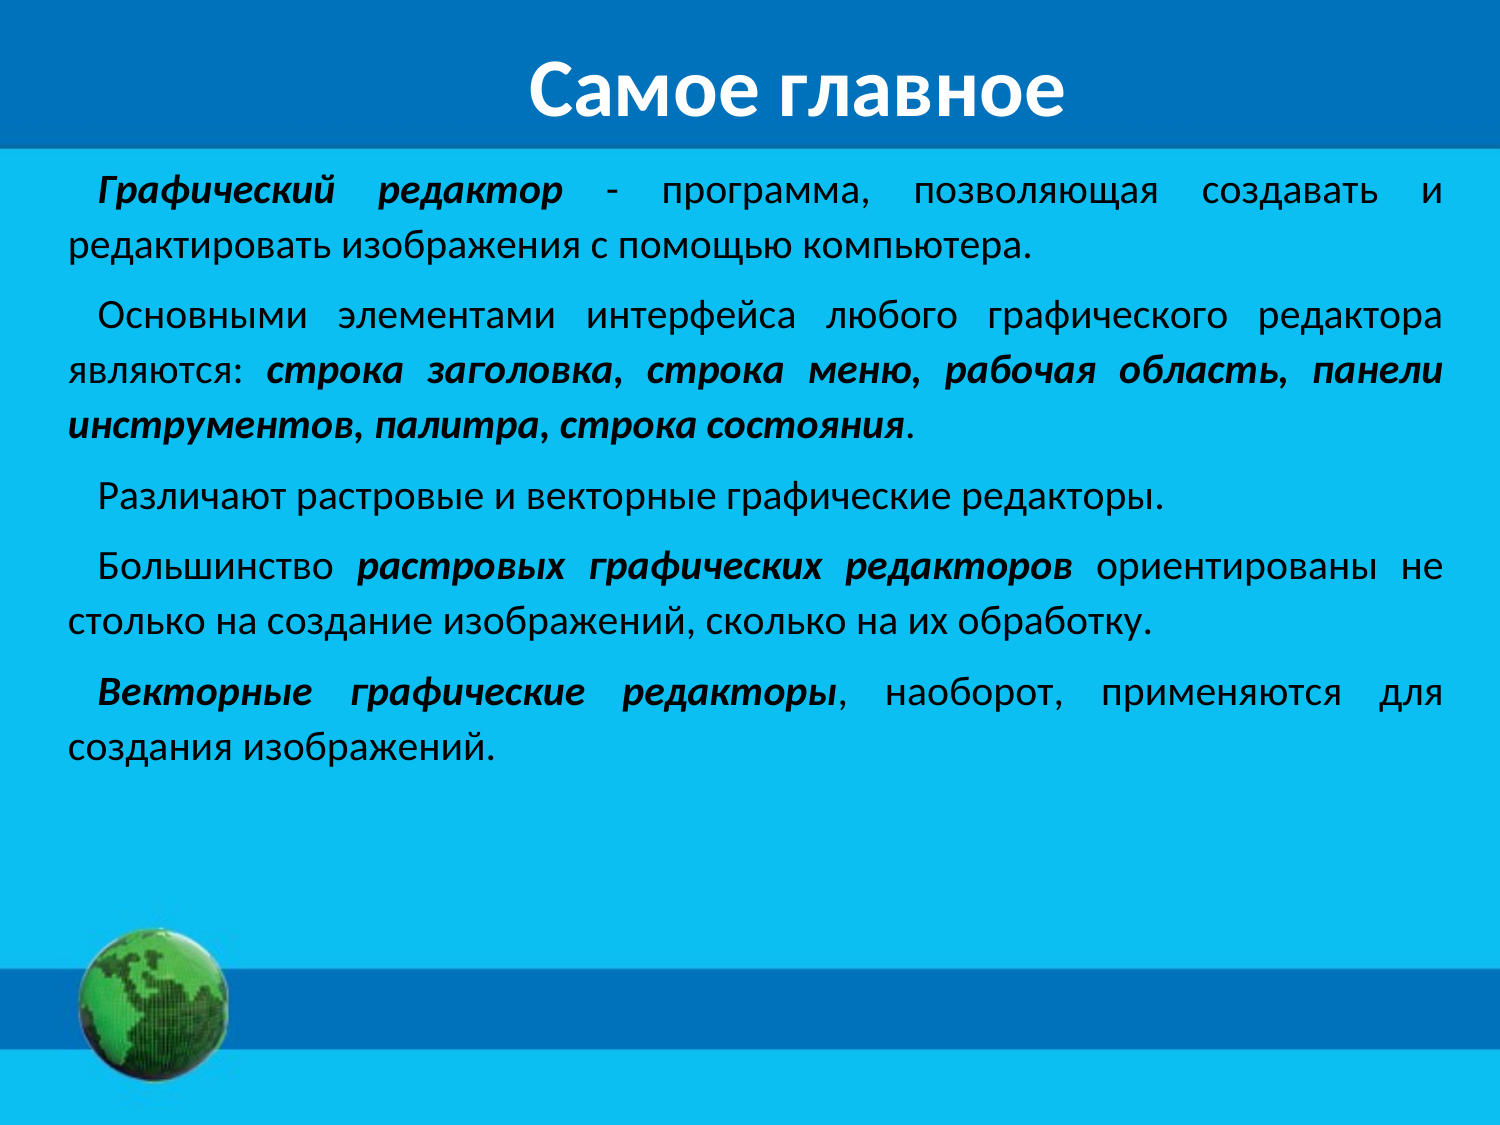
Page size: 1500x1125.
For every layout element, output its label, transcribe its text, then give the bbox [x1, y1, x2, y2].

picture [0, 924, 1500, 1084]
text_box Графический редактор - программа, позволяющая создавать и редактировать изображения с помощью компьютера. Основными элементами интерфейса любого графического редактора являются: строка заголовка, строка меню, рабочая область, панели инструментов, палитра, строка состояния. Различают растровые и векторные графические редакторы. Большинство растровых графических редакторов ориентированы не столько на создание изображений, сколько на их обработку. Векторные графические редакторы, наоборот, применяются для создания изображений. [53, 148, 1459, 777]
picture [0, 0, 1500, 146]
text_box Самое главное [171, 30, 1425, 135]
